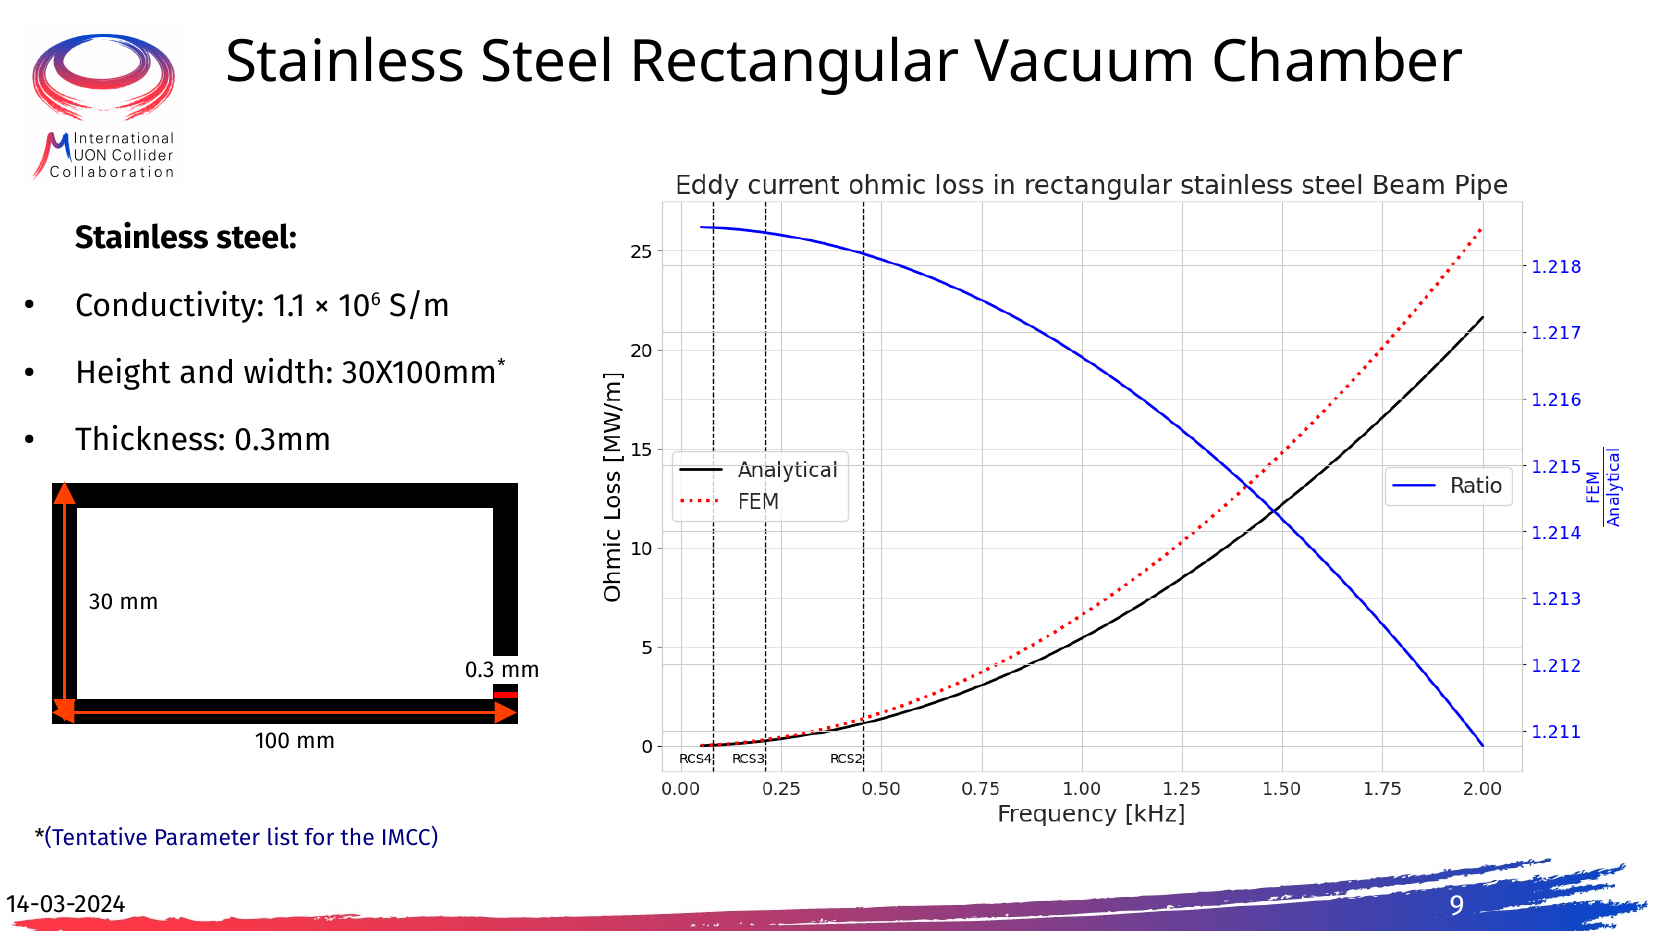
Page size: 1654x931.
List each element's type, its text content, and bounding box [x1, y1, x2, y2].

text_box 0.3 mm [450, 648, 573, 706]
picture [0, 848, 1654, 931]
text_box 30 mm [74, 580, 226, 631]
title Stainless Steel Rectangular Vacuum Chamber [225, 19, 1571, 181]
text_box [66, 495, 506, 711]
list Stainless steel: Conductivity: 1.1 × 106 S/m Height and width: 30X100mm* Thickness: 0.3mm [6, 151, 545, 460]
picture [593, 164, 1636, 834]
text_box *(Tentative Parameter list for the IMCC) [19, 816, 509, 885]
text_box 100 mm [240, 720, 376, 789]
picture [21, 21, 188, 151]
